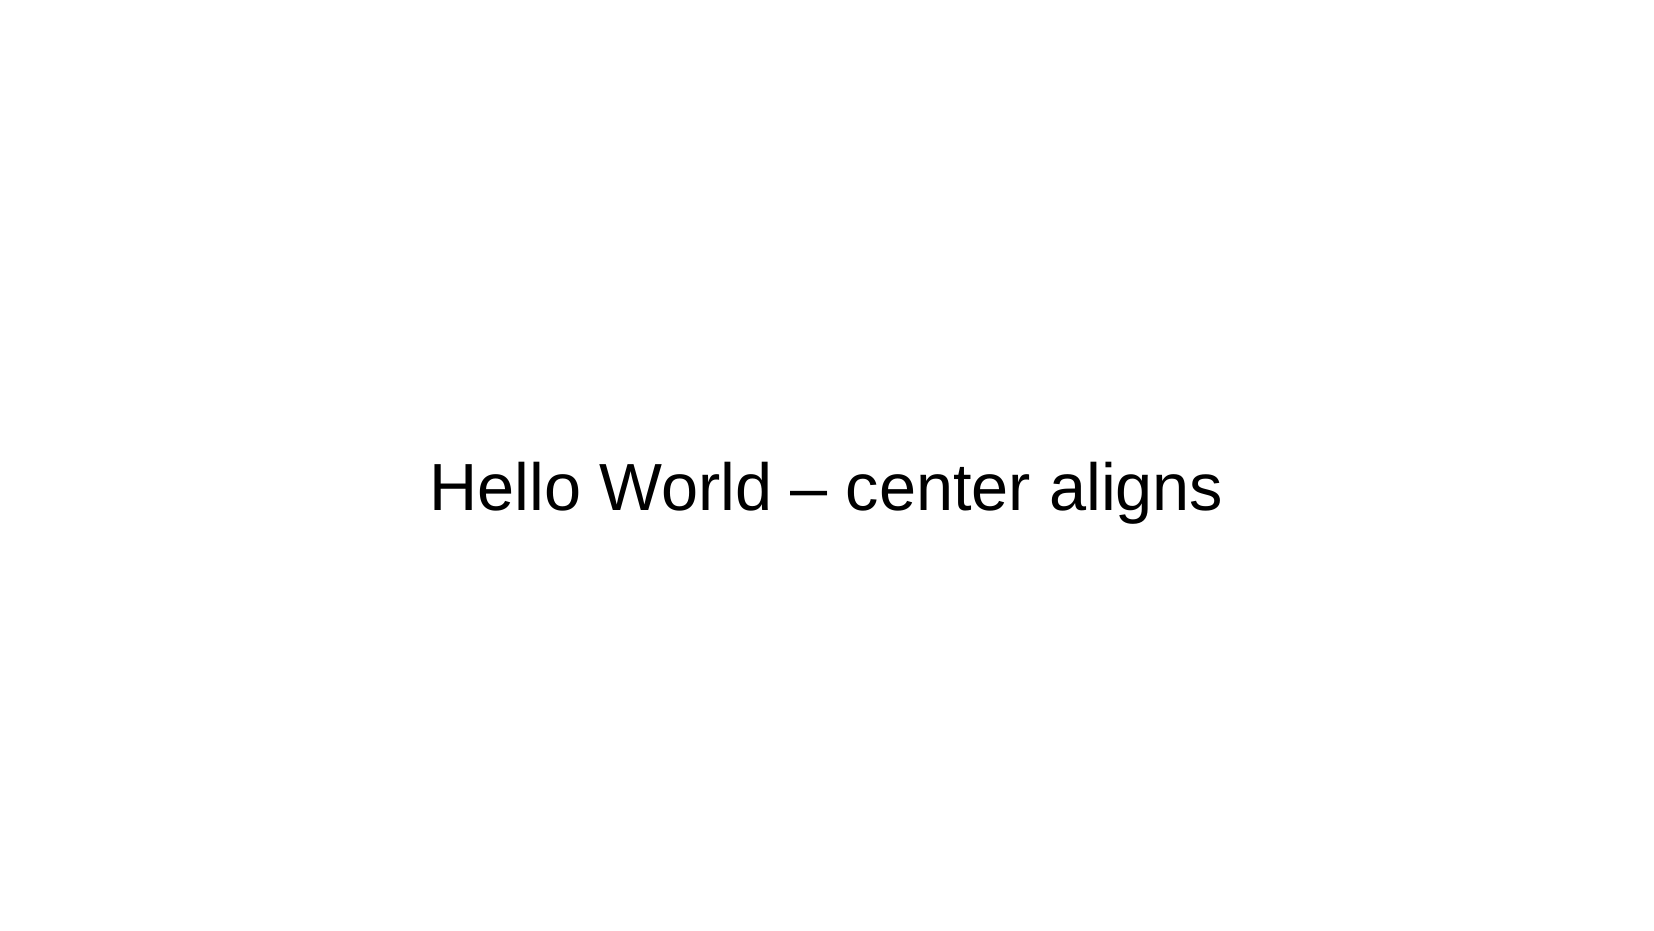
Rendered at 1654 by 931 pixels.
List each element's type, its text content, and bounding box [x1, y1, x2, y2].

list Hello World – center aligns [82, 217, 1571, 758]
